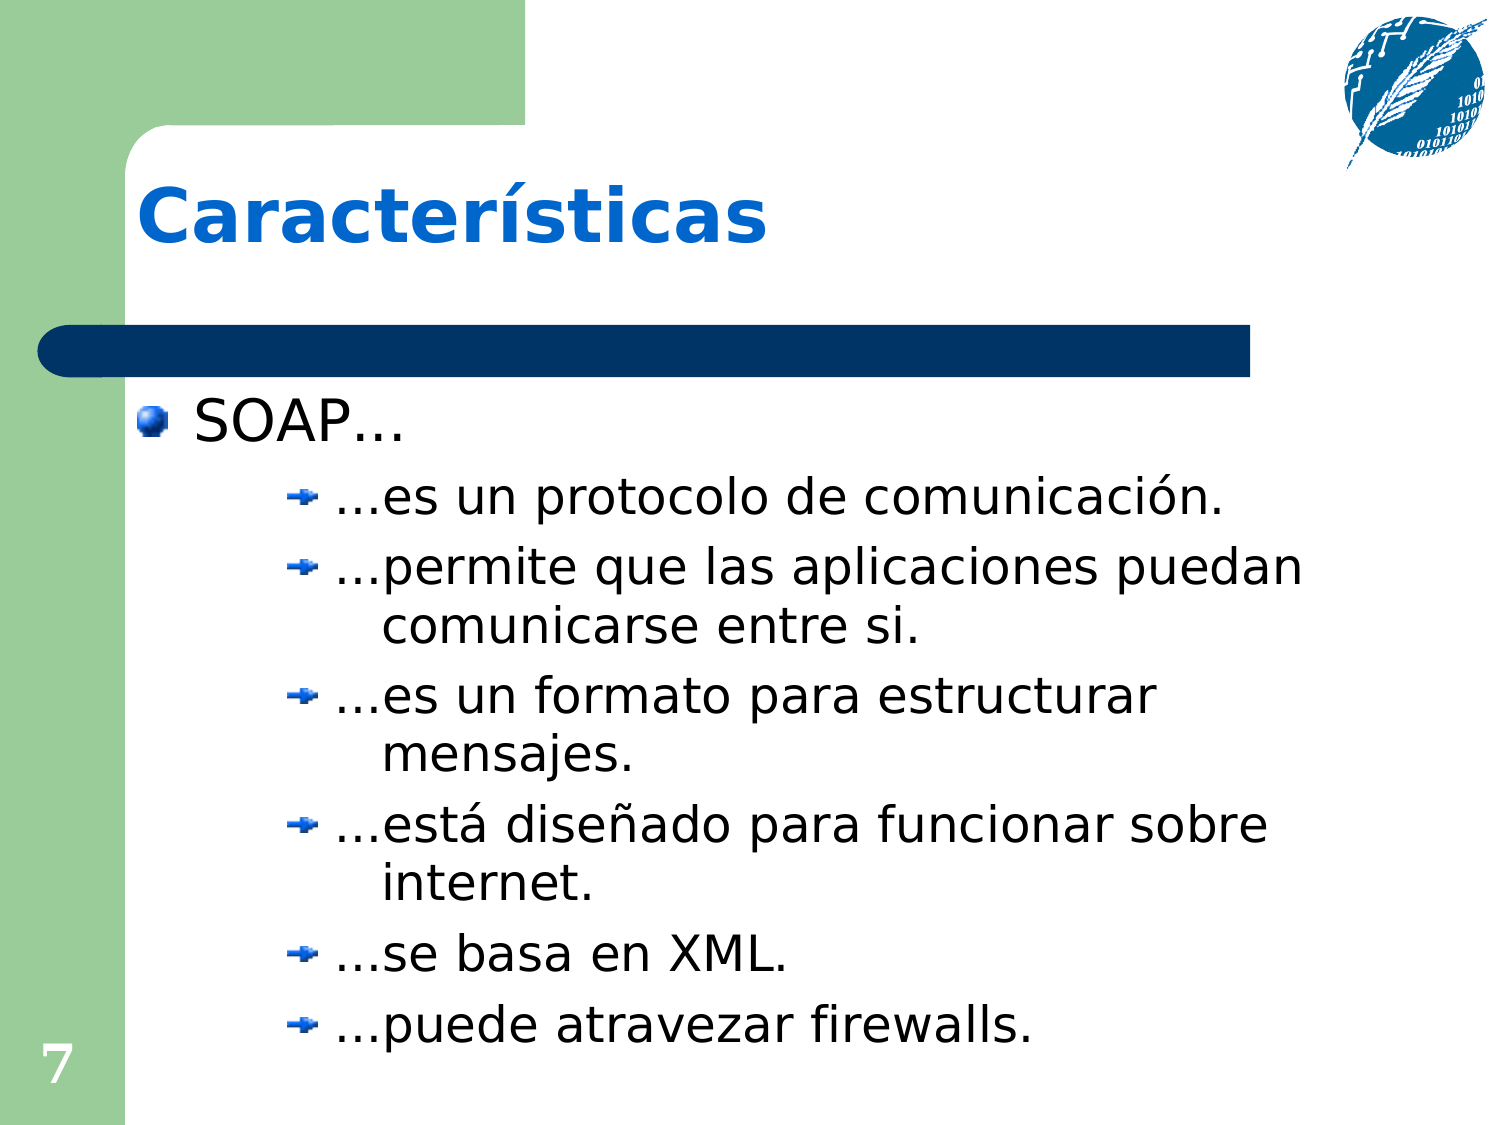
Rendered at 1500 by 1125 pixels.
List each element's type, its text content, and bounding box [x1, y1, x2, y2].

title Características [136, 136, 1414, 301]
picture [1416, 140, 1425, 149]
picture [1341, 15, 1487, 172]
picture [1436, 127, 1450, 136]
picture [1433, 139, 1440, 147]
picture [1427, 138, 1431, 148]
list SOAP... ...es un protocolo de comunicación. ...permite que las aplicaciones puedan comunicarse entre si. ...es un formato para estructurar mensajes. ...está diseñado para funcionar sobre internet. ...se basa en XML. ...puede atravezar firewalls. [137, 387, 1400, 1045]
